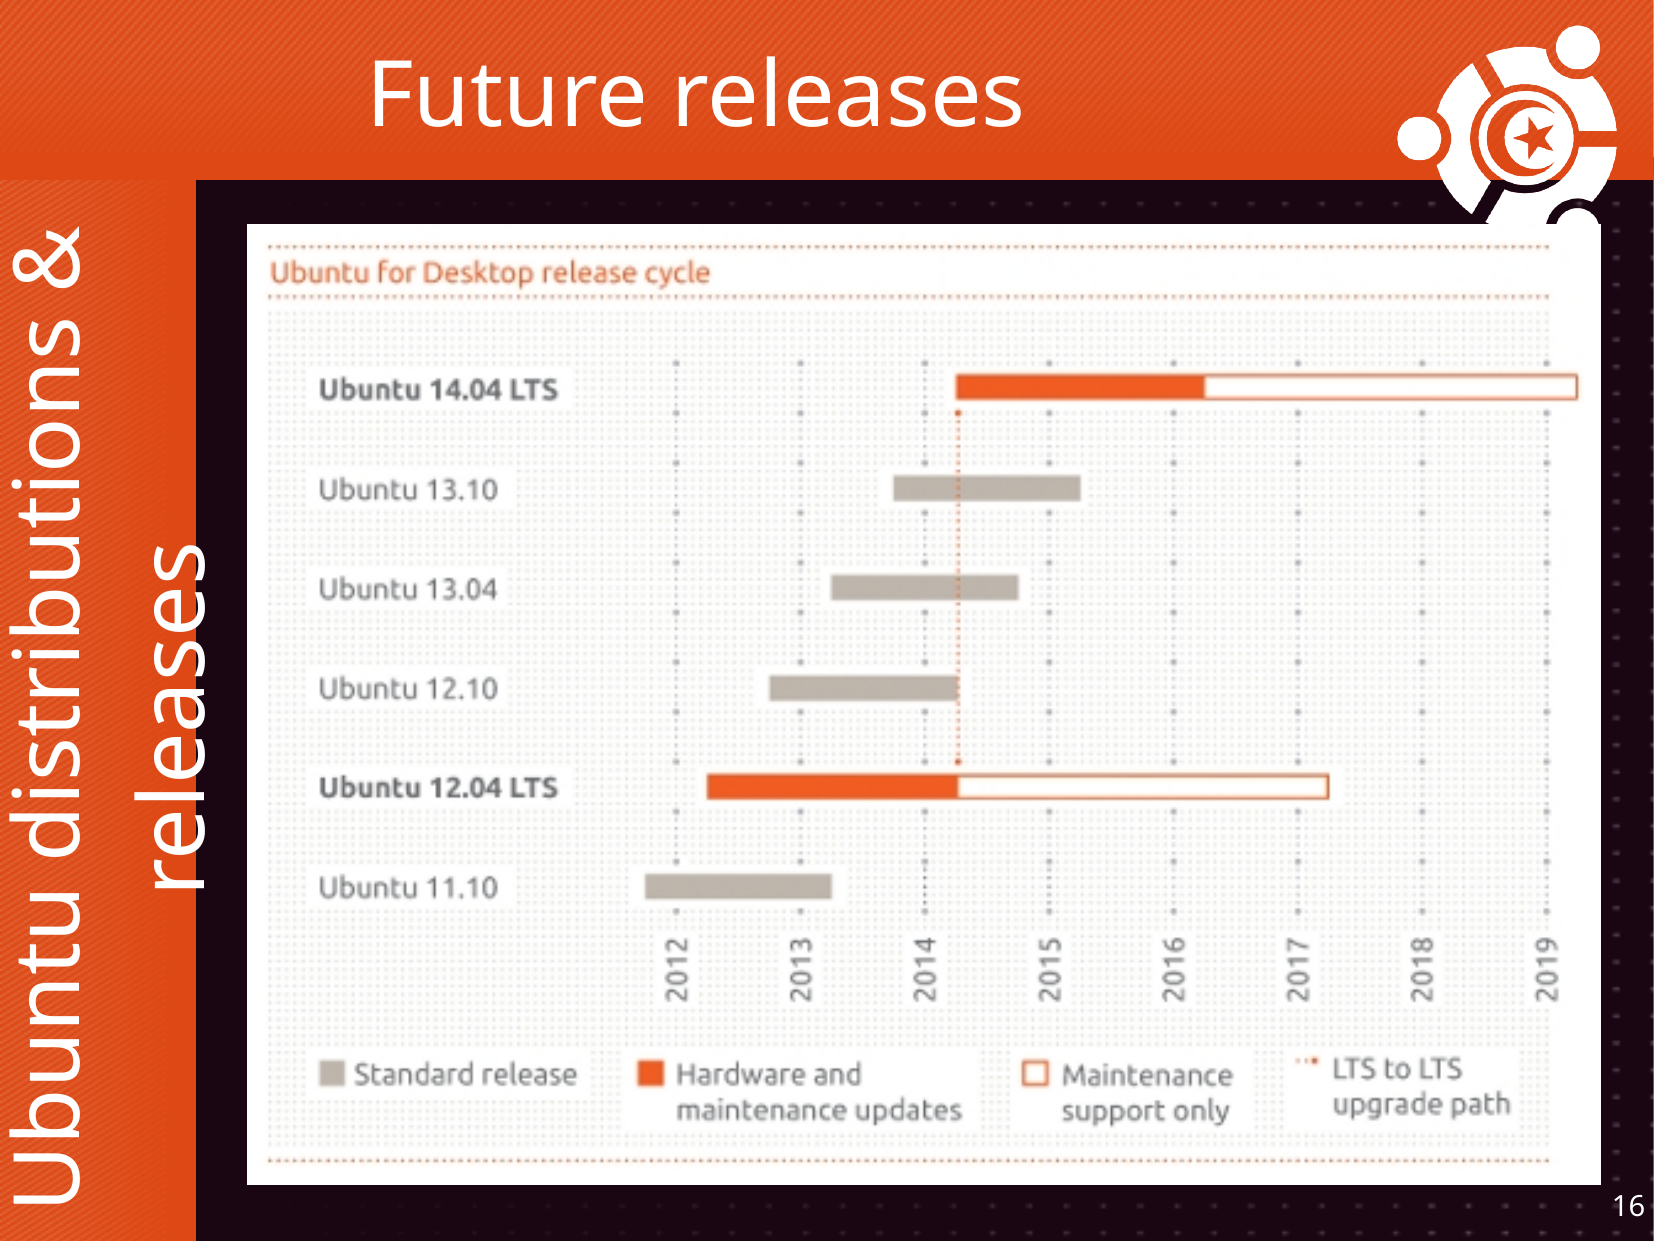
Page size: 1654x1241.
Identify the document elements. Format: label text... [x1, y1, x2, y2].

title Future releases [0, 2, 1394, 181]
picture [0, 0, 1654, 1241]
title Ubuntu distributions & releases [3, 210, 210, 1229]
